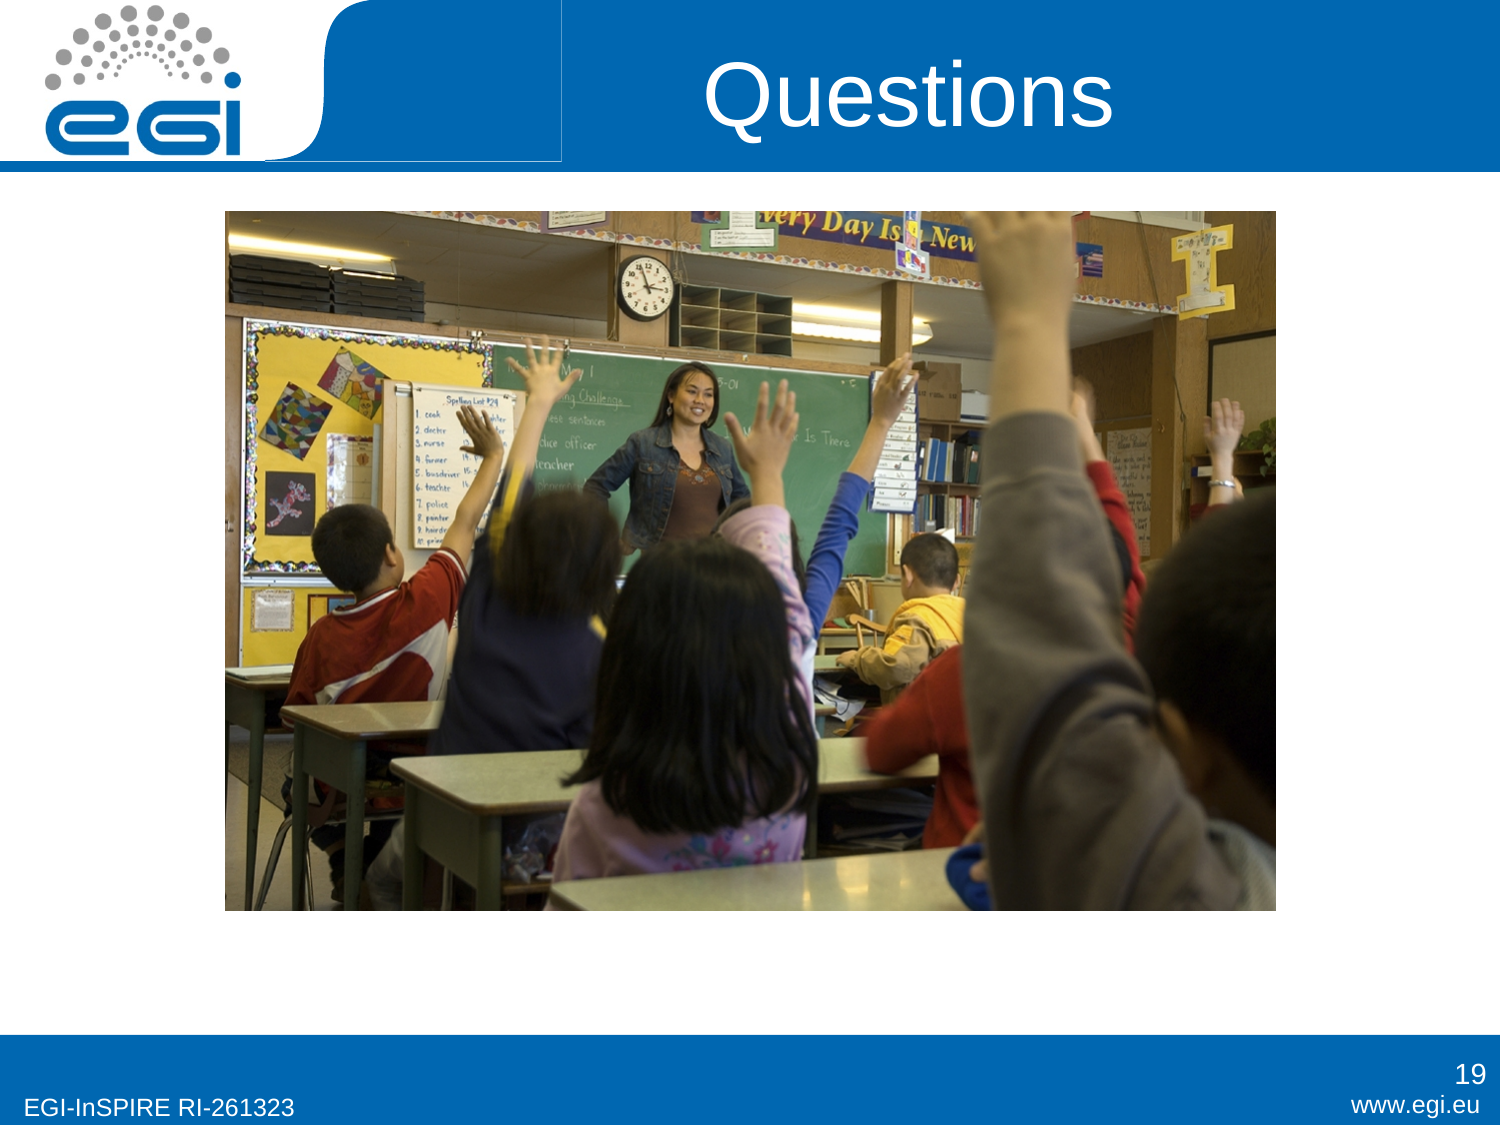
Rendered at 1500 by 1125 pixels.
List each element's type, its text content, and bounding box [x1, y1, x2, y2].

picture [225, 211, 1276, 911]
title Questions [348, 0, 1471, 216]
picture [0, 0, 265, 161]
